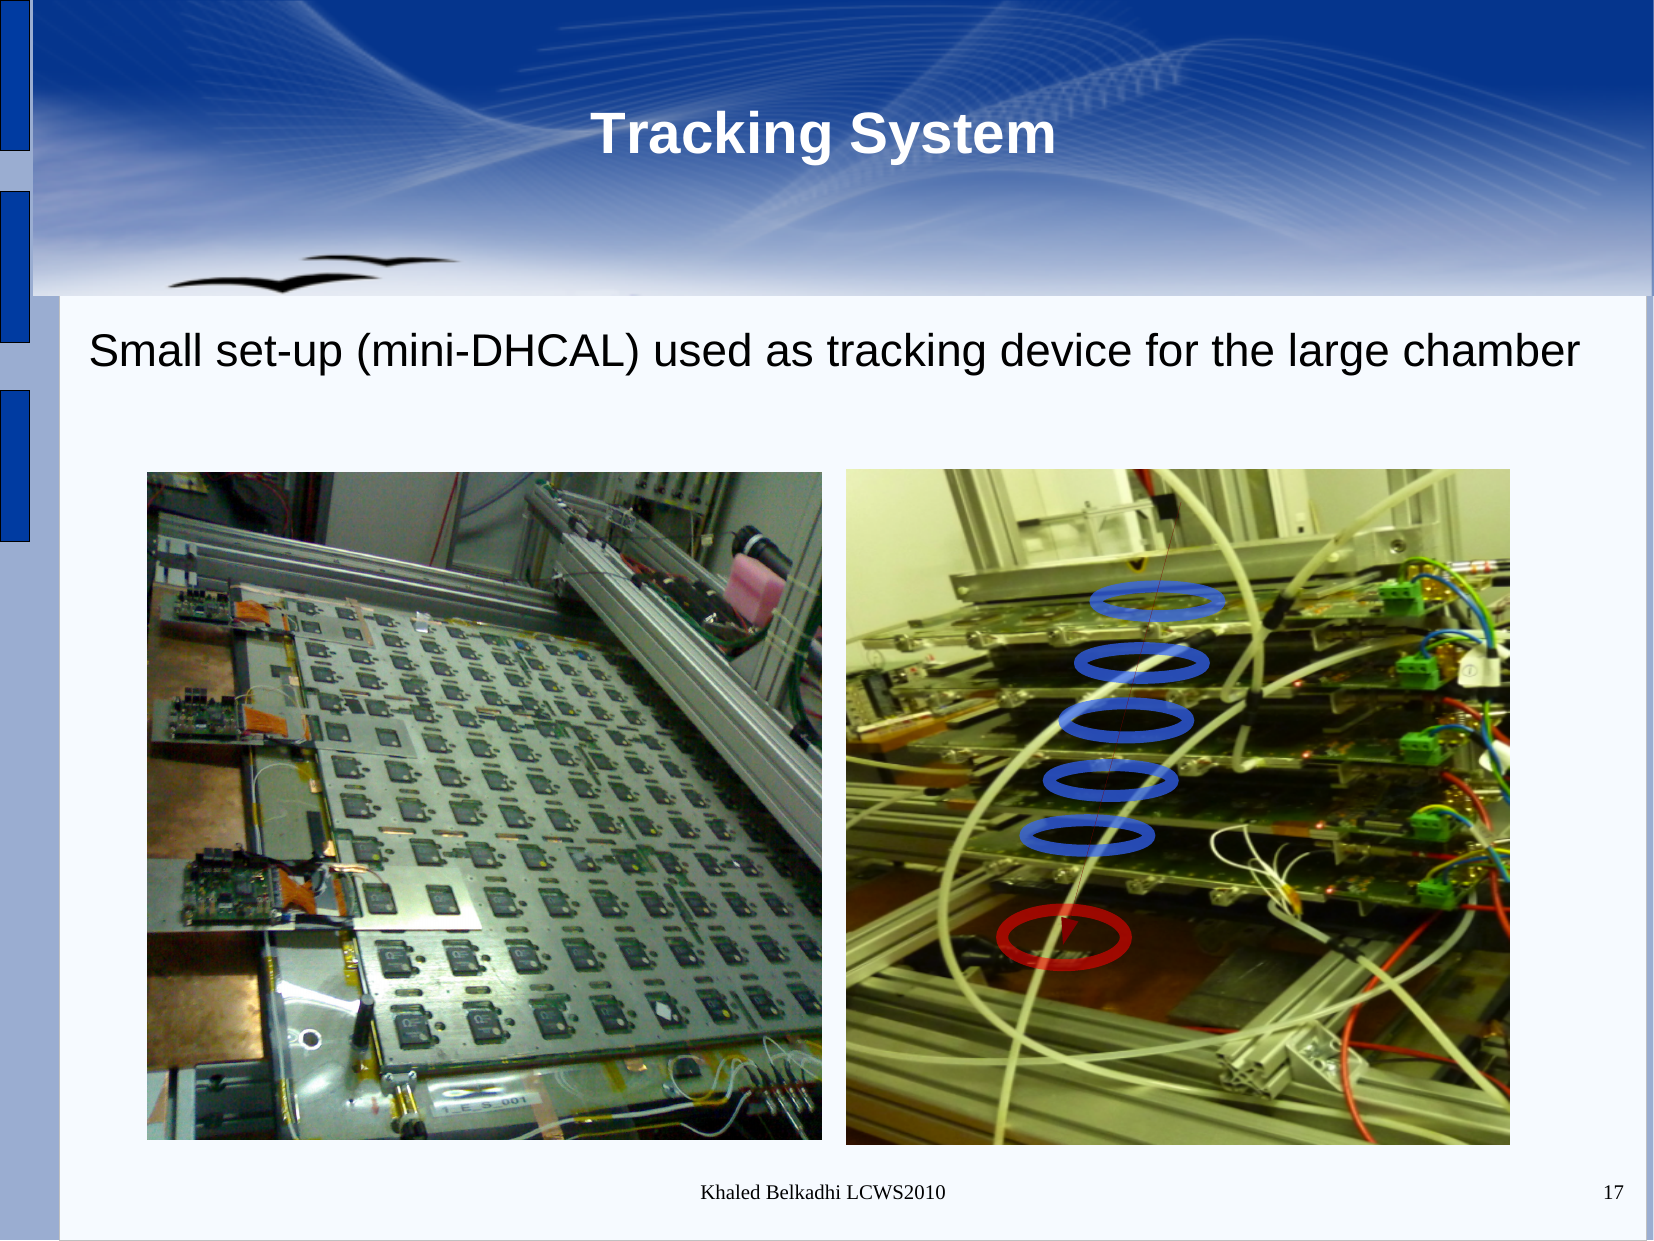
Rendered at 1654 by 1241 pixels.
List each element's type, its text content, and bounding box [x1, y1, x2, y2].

text_box Small set-up (mini-DHCAL) used as tracking device for the large chamber [88, 324, 1582, 377]
picture [147, 472, 822, 1140]
picture [846, 469, 1510, 1145]
picture [33, 0, 1654, 296]
title Tracking System [118, 29, 1531, 237]
